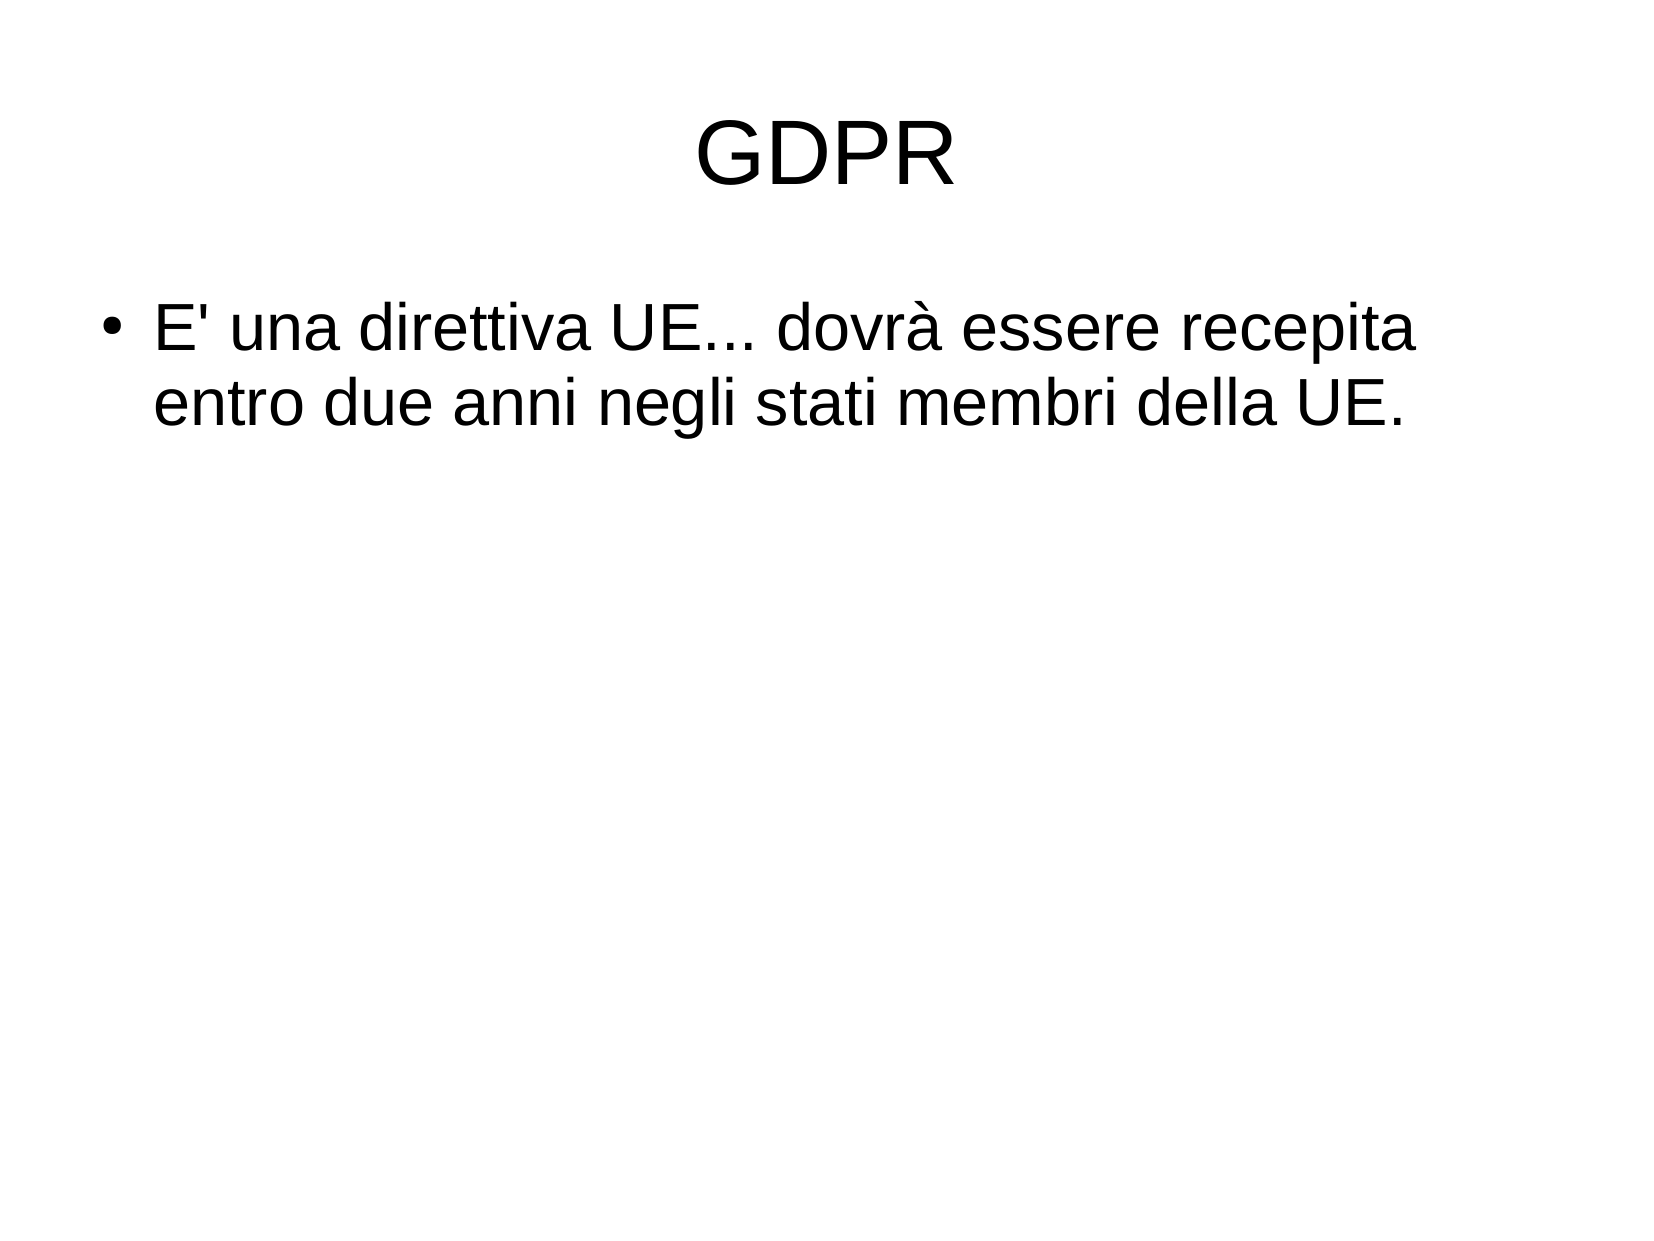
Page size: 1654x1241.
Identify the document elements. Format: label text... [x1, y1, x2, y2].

list E' una direttiva UE... dovrà essere recepita entro due anni negli stati membri della UE. [82, 290, 1571, 1010]
title GDPR [82, 49, 1571, 257]
